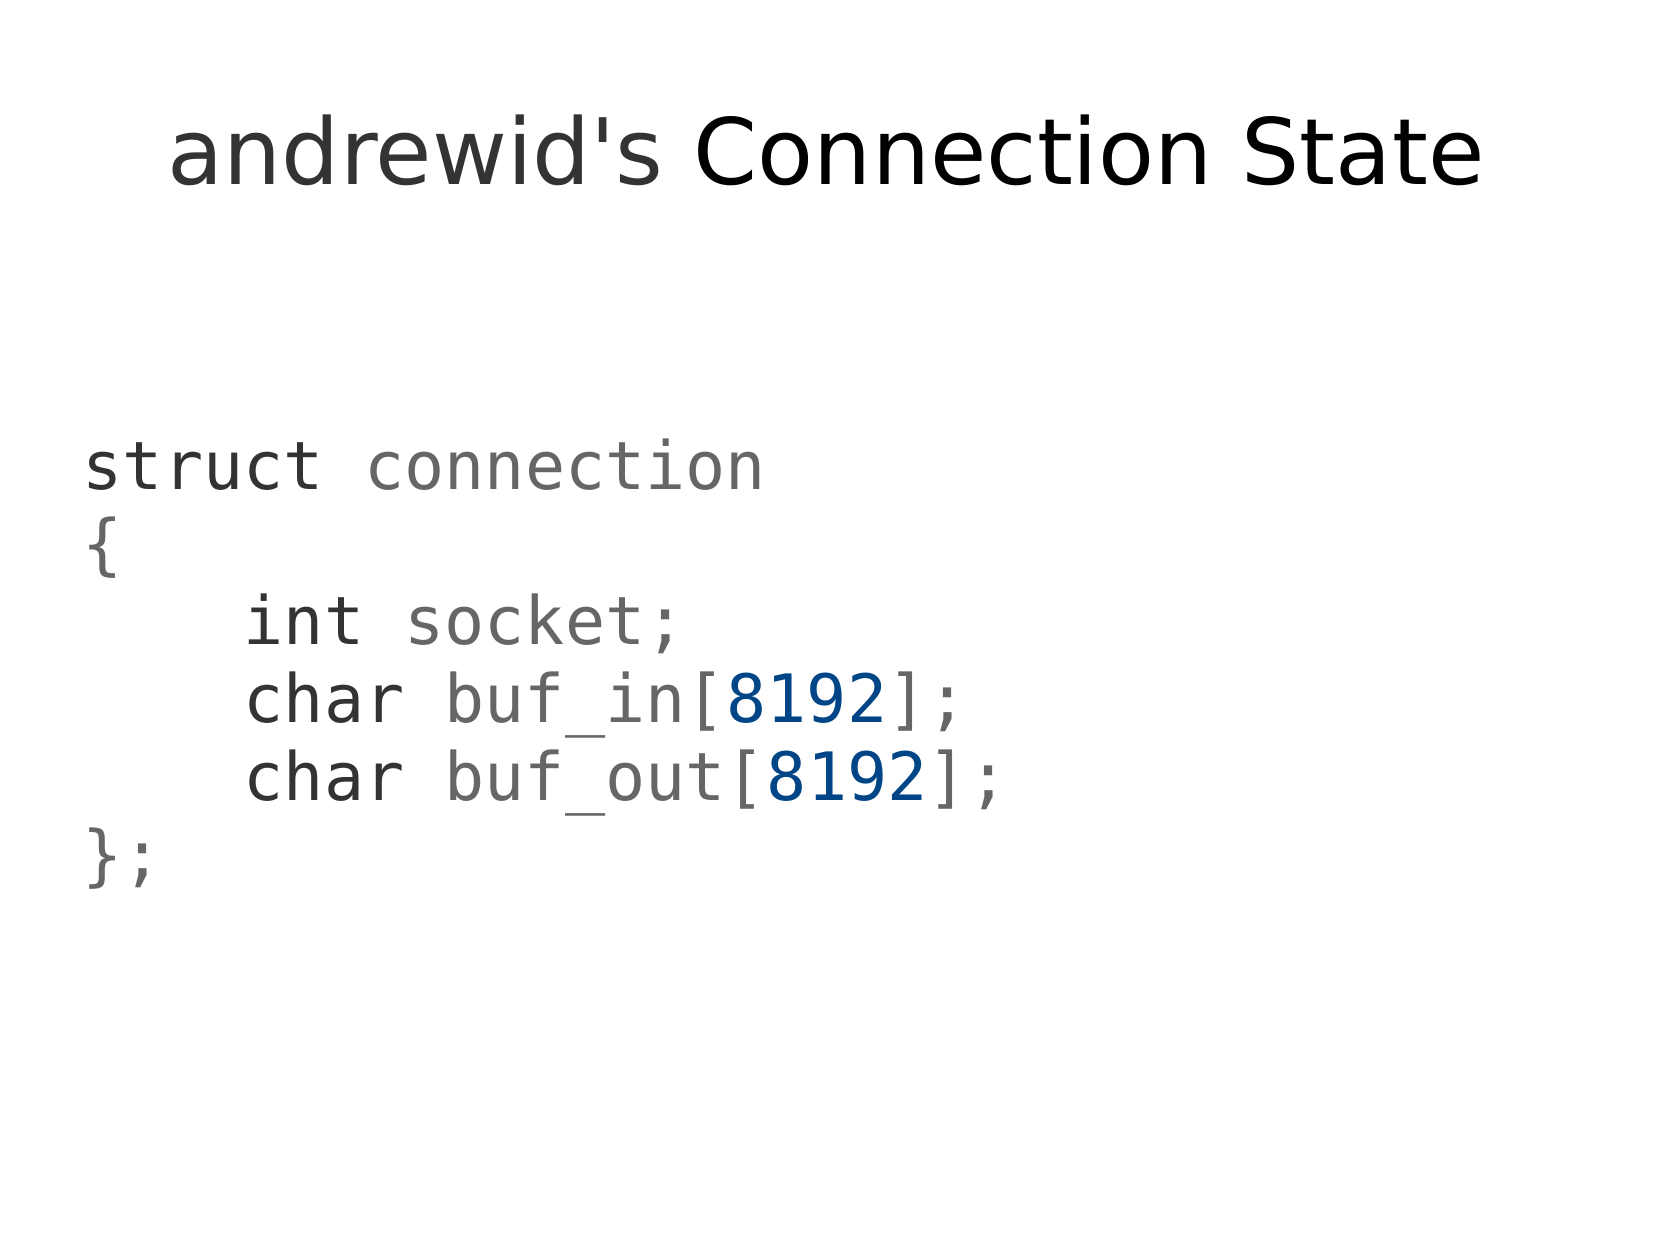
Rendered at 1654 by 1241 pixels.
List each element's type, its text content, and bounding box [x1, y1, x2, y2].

subtitle struct connection { int socket; char buf_in[8192]; char buf_out[8192]; }; [82, 290, 1571, 1109]
title andrewid's Connection State [82, 49, 1571, 257]
